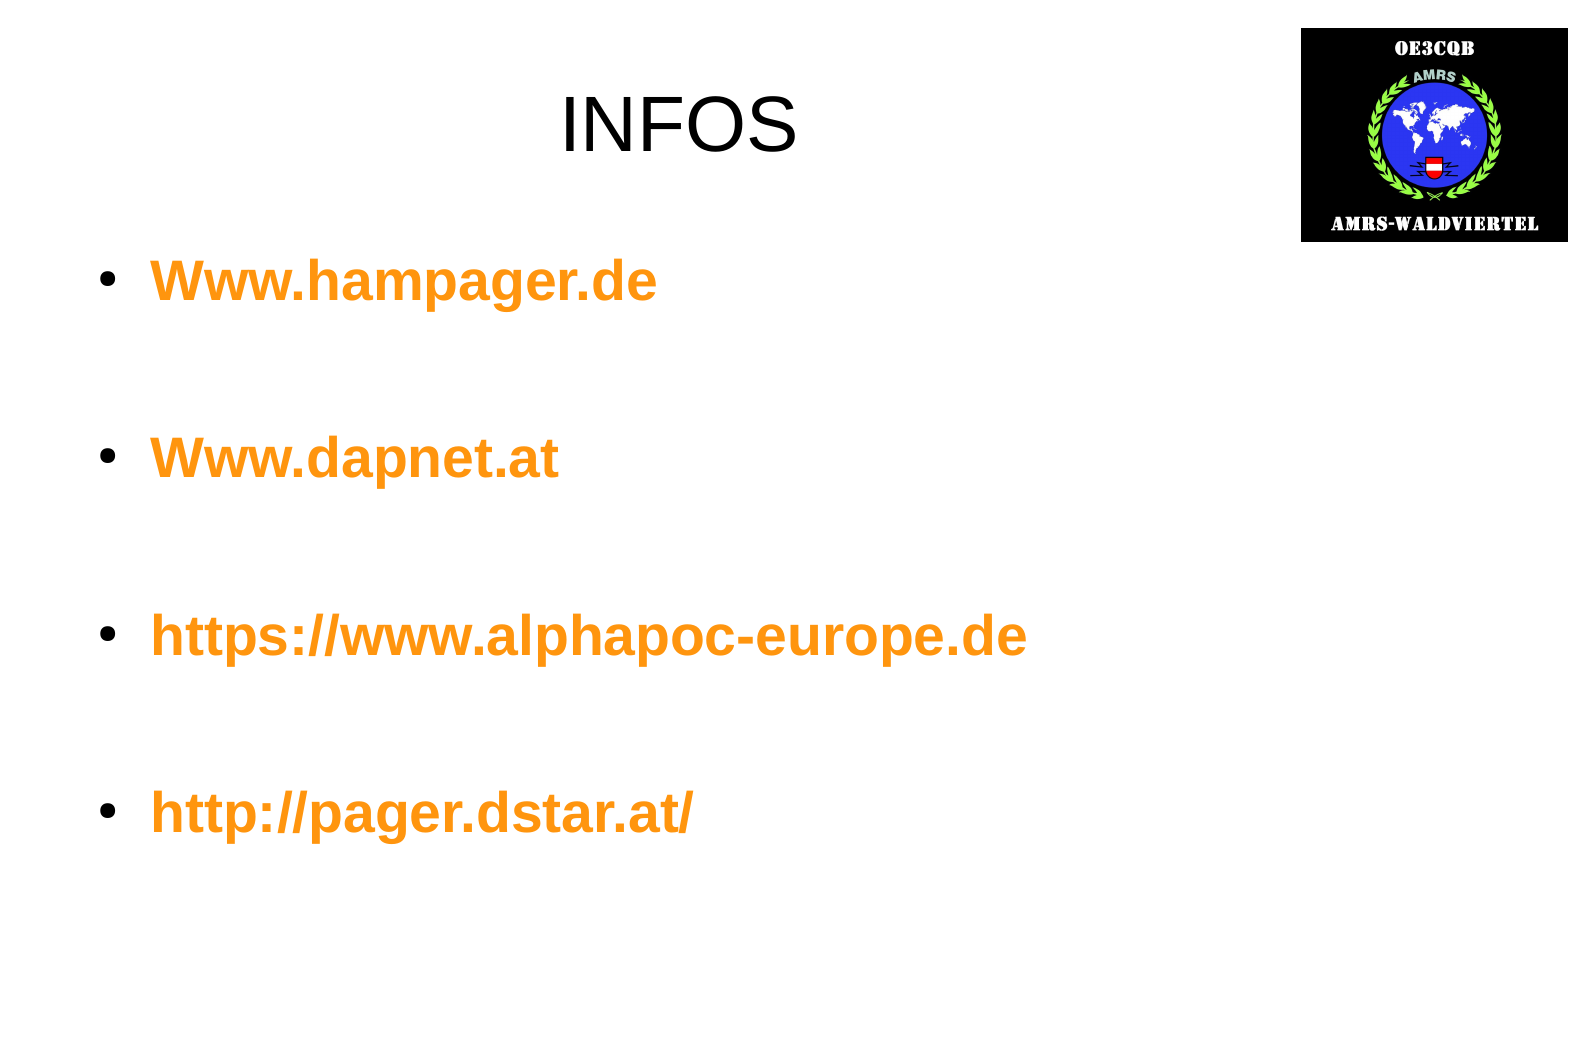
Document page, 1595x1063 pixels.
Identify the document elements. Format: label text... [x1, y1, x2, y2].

list Www.hampager.de Www.dapnet.at https://www.alphapoc-europe.de http://pager.dstar.at/ [79, 248, 1515, 951]
title INFOS [59, 35, 1300, 213]
picture [1301, 28, 1568, 242]
